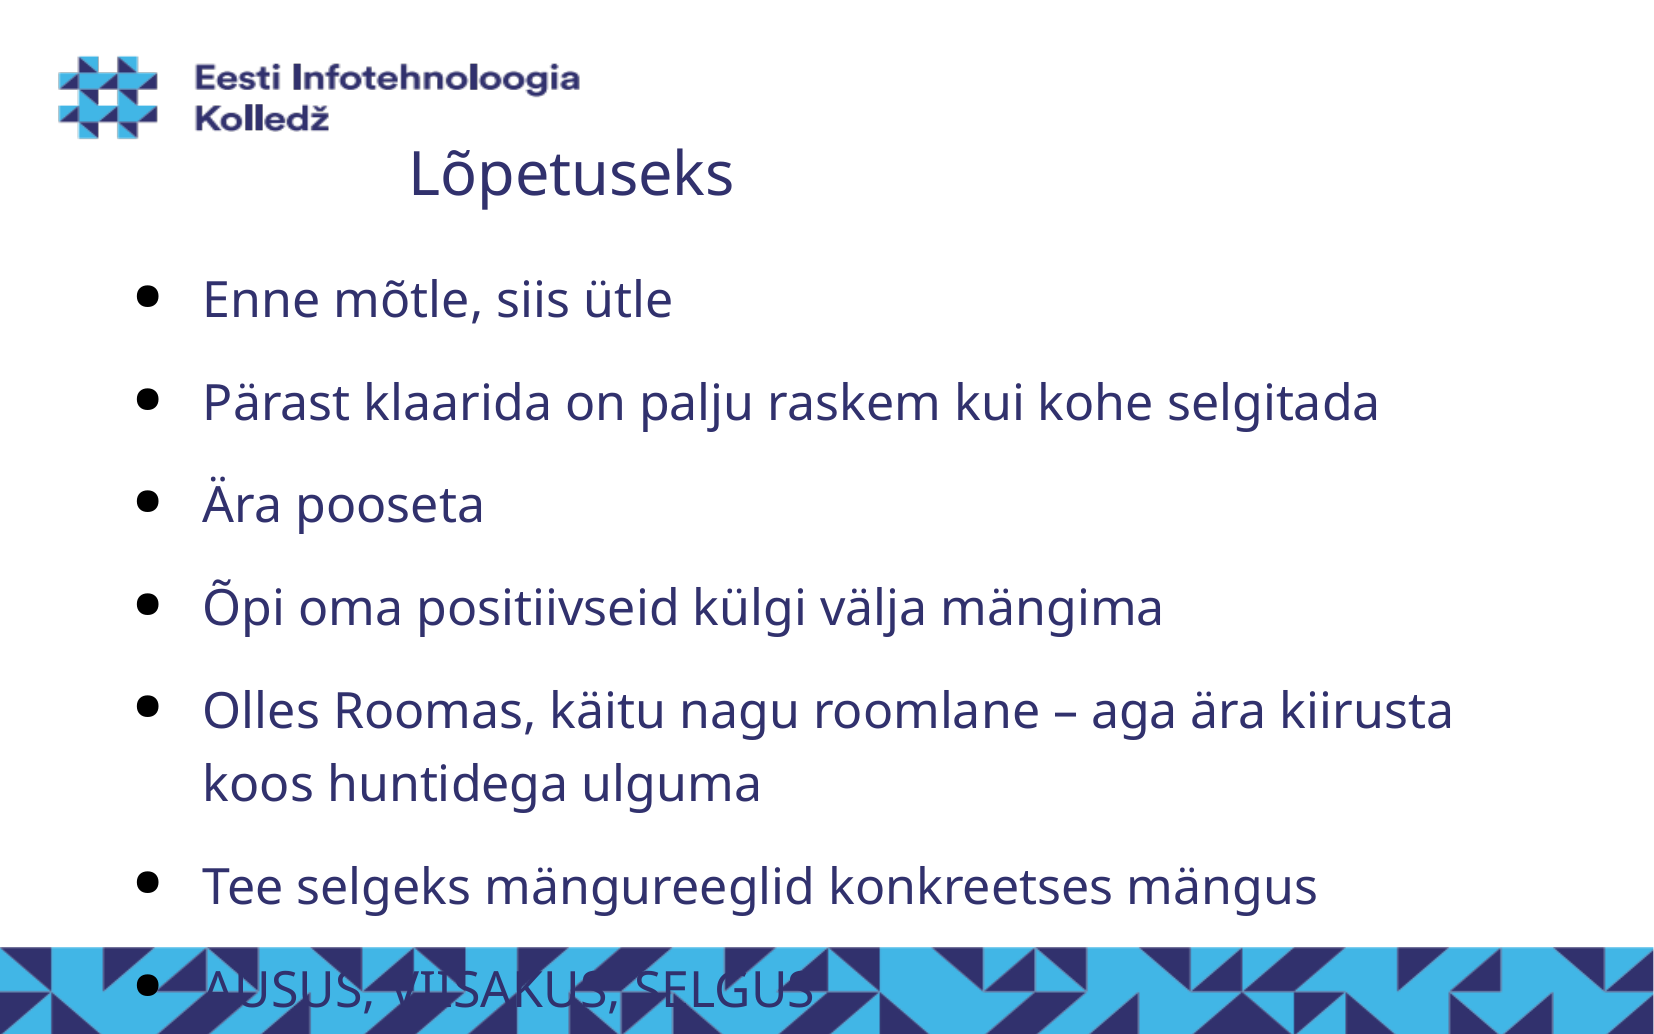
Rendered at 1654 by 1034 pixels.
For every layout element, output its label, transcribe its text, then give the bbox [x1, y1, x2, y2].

title Lõpetuseks [408, 82, 1533, 262]
list Enne mõtle, siis ütle Pärast klaarida on palju raskem kui kohe selgitada Ära pooseta Õpi oma positiivseid külgi välja mängima Olles Roomas, käitu nagu roomlane – aga ära kiirusta koos huntidega ulguma Tee selgeks mängureeglid konkreetses mängus AUSUS, VIISAKUS, SELGUS [121, 263, 1533, 1034]
